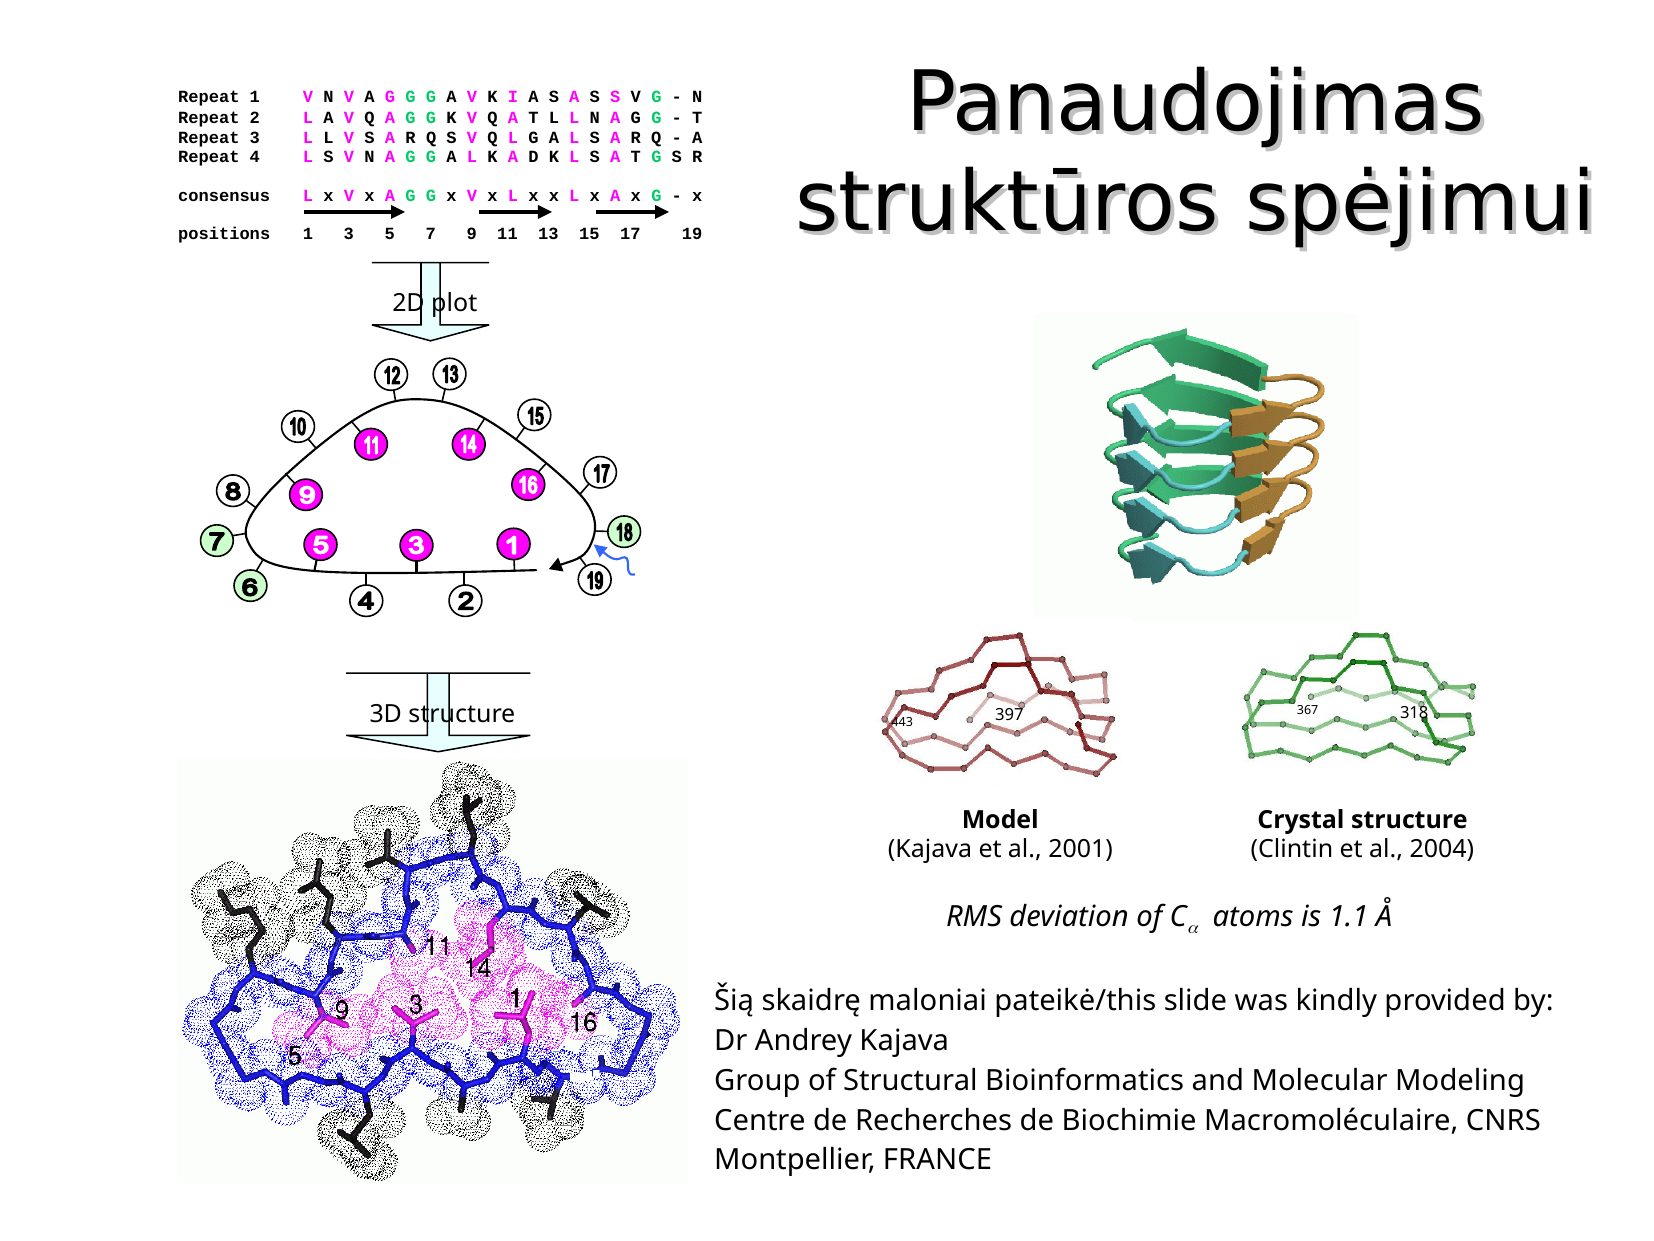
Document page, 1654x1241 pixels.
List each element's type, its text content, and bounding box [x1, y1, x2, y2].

text_box Šią skaidrę maloniai pateikė/this slide was kindly provided by: Dr Andrey Kajava Group of Structural Bioinformatics and Molecular Modeling Centre de Recherches de Biochimie Macromoléculaire, CNRS Montpellier, FRANCE [699, 972, 1630, 1186]
text_box 2D plot [371, 262, 490, 341]
picture [1033, 314, 1359, 621]
title Panaudojimas struktūros spėjimui [767, 39, 1625, 255]
text_box 3D structure [346, 673, 531, 752]
text_box Model (Kajava et al., 2001) [864, 795, 1128, 871]
text_box 443 [872, 706, 929, 737]
text_box 397 [974, 695, 1039, 732]
chart [1232, 628, 1483, 793]
picture [177, 759, 688, 1182]
chart [153, 88, 1132, 789]
text_box RMS deviation of C atoms is 1.1 Å [921, 889, 1415, 945]
text_box Crystal structure (Clintin et al., 2004) [1226, 795, 1490, 871]
text_box 318 [1379, 694, 1444, 730]
text_box 367 [1278, 694, 1334, 725]
